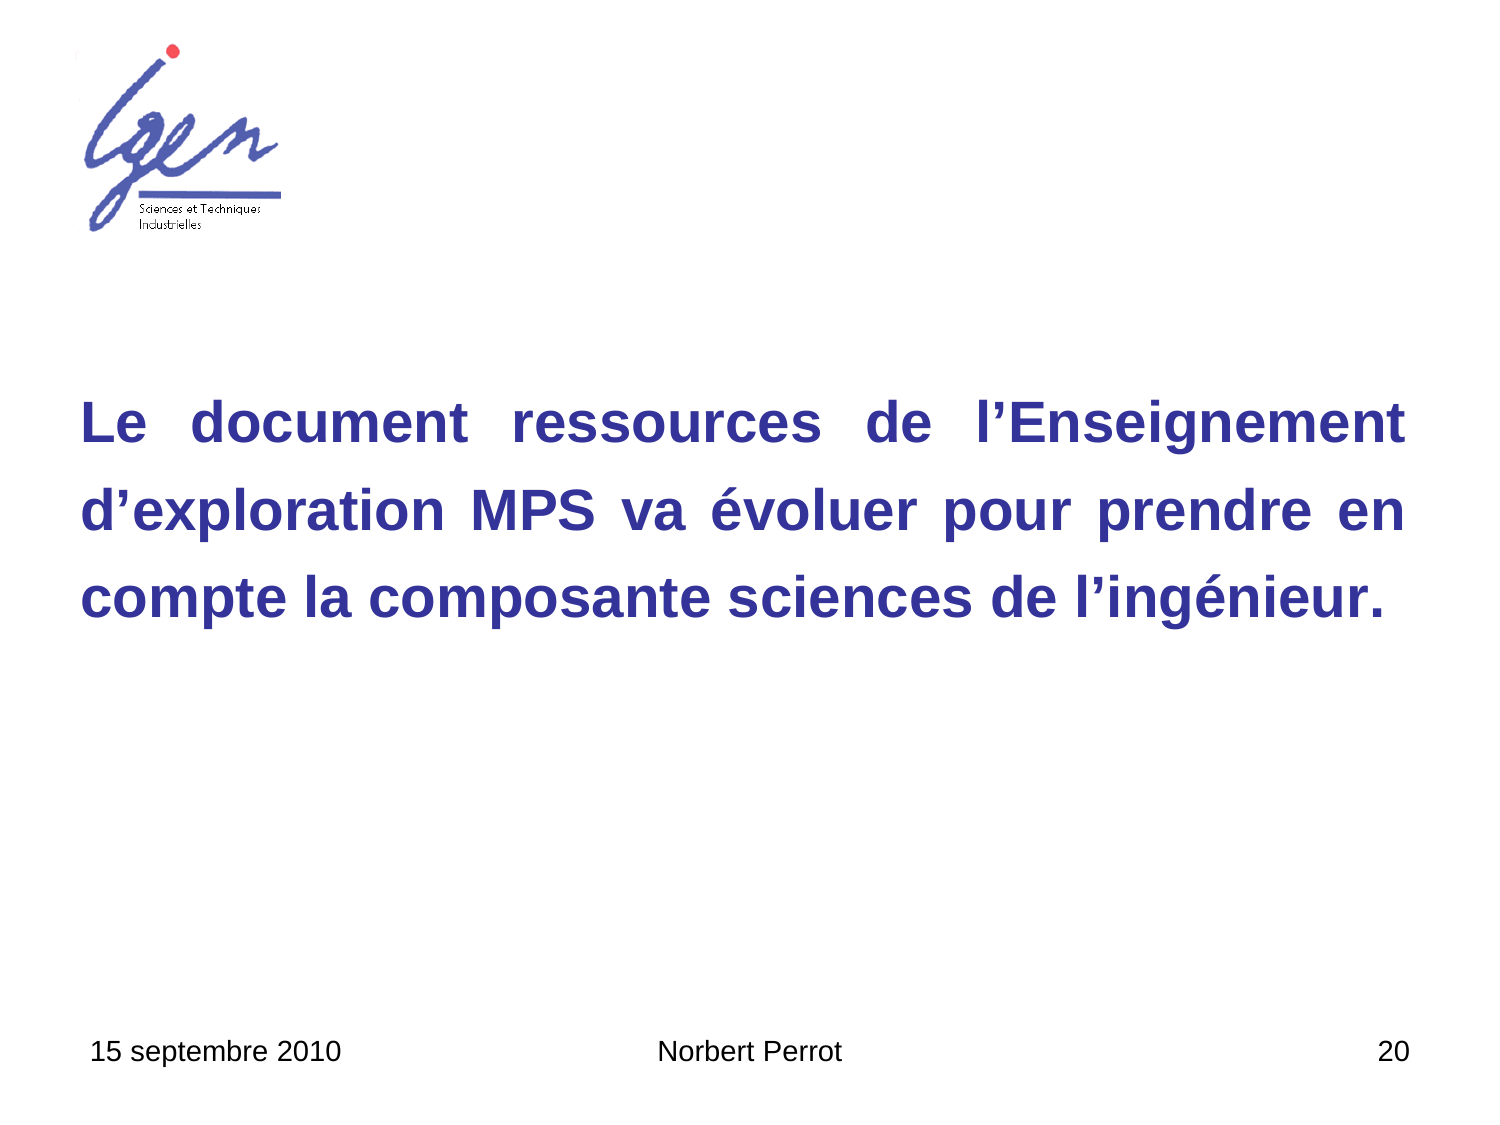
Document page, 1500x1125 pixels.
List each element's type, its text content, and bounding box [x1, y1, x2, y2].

text_box Norbert Perrot [512, 1024, 988, 1103]
text_box Le document ressources de l’Enseignement d’exploration MPS va évoluer pour prendre en compte la composante sciences de l’ingénieur. [65, 359, 1422, 638]
text_box 15 septembre 2010 [74, 1024, 426, 1103]
picture [75, 42, 281, 235]
text_box <numéro> [1074, 1024, 1426, 1103]
